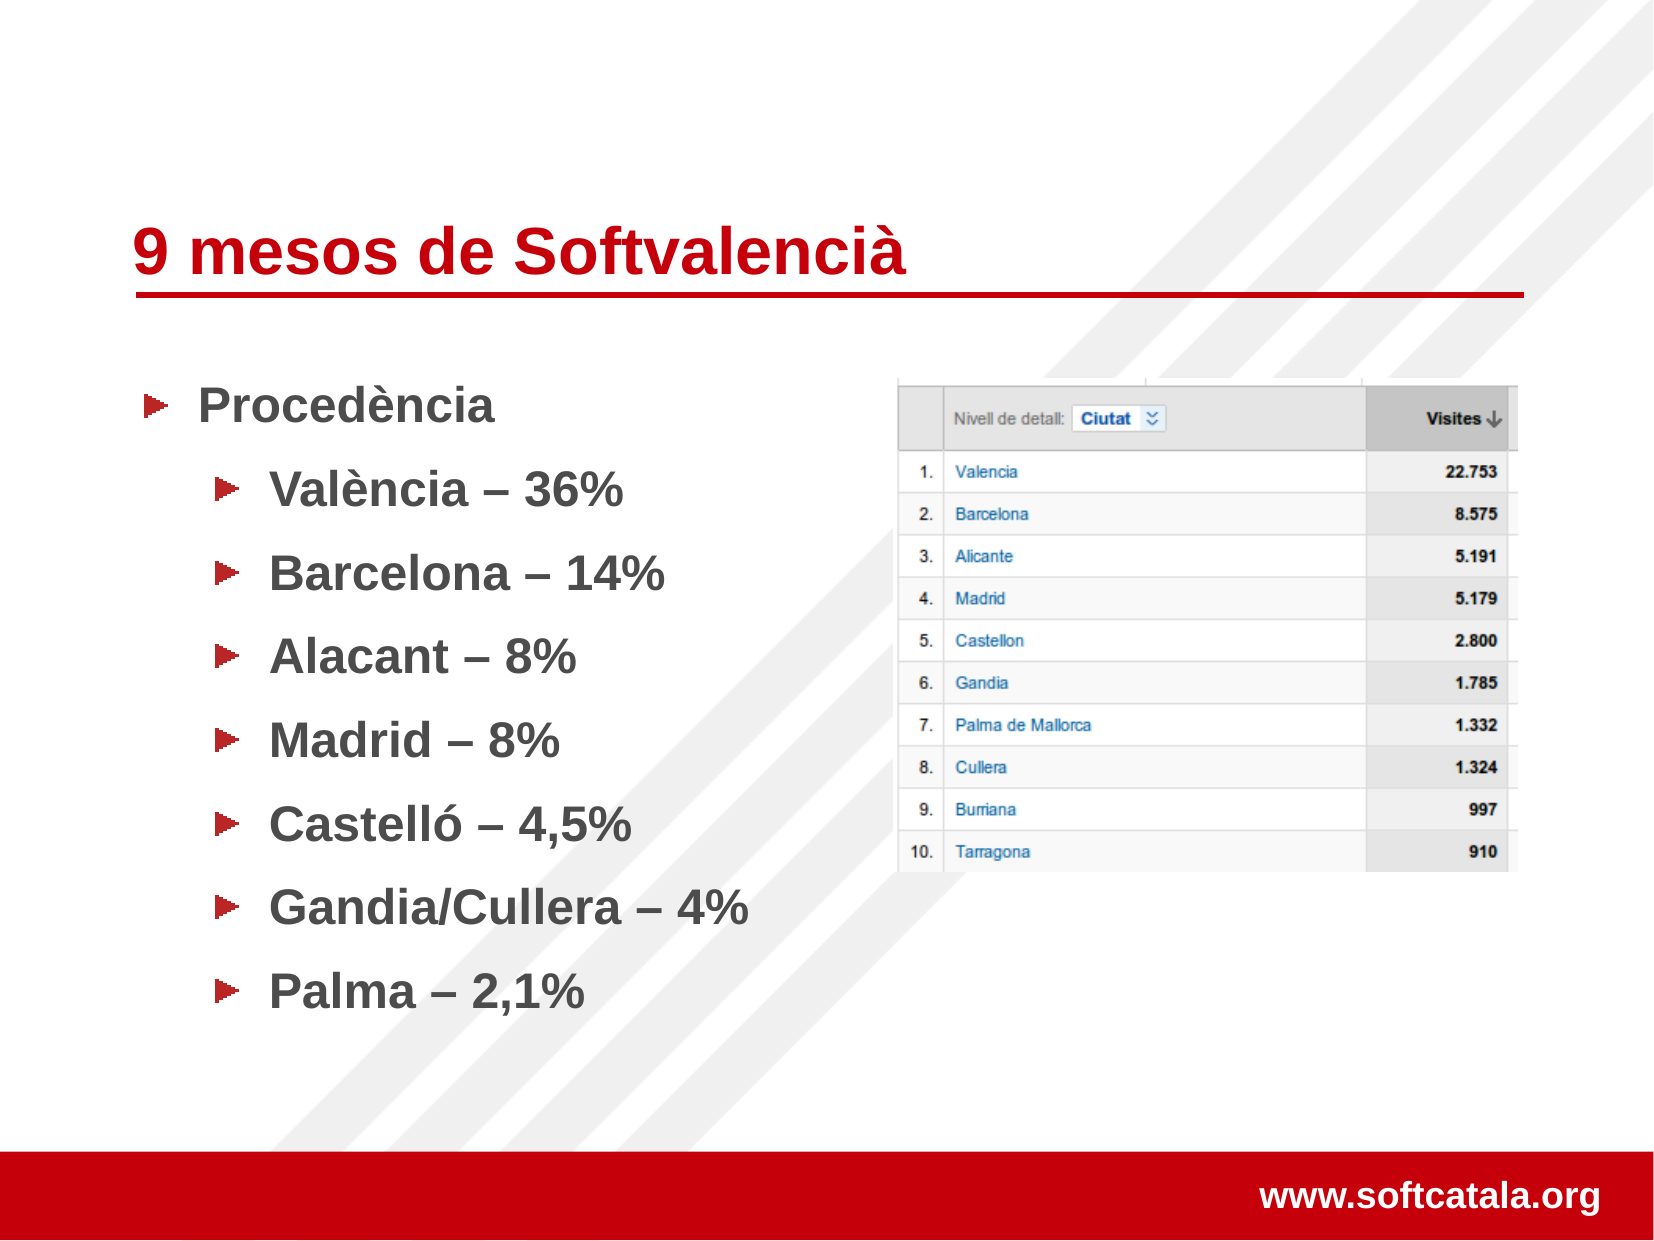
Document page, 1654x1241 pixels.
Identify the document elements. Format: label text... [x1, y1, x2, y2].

text_box 9 mesos de Softvalencià [118, 206, 1501, 297]
picture [0, 0, 1654, 1151]
text_box Procedència València – 36% Barcelona – 14% Alacant – 8% Madrid – 8% Castelló – 4,5% Gandia/Cullera – 4% Palma – 2,1% [129, 342, 1548, 1083]
text_box www.softcatala.org [0, 1151, 1654, 1241]
